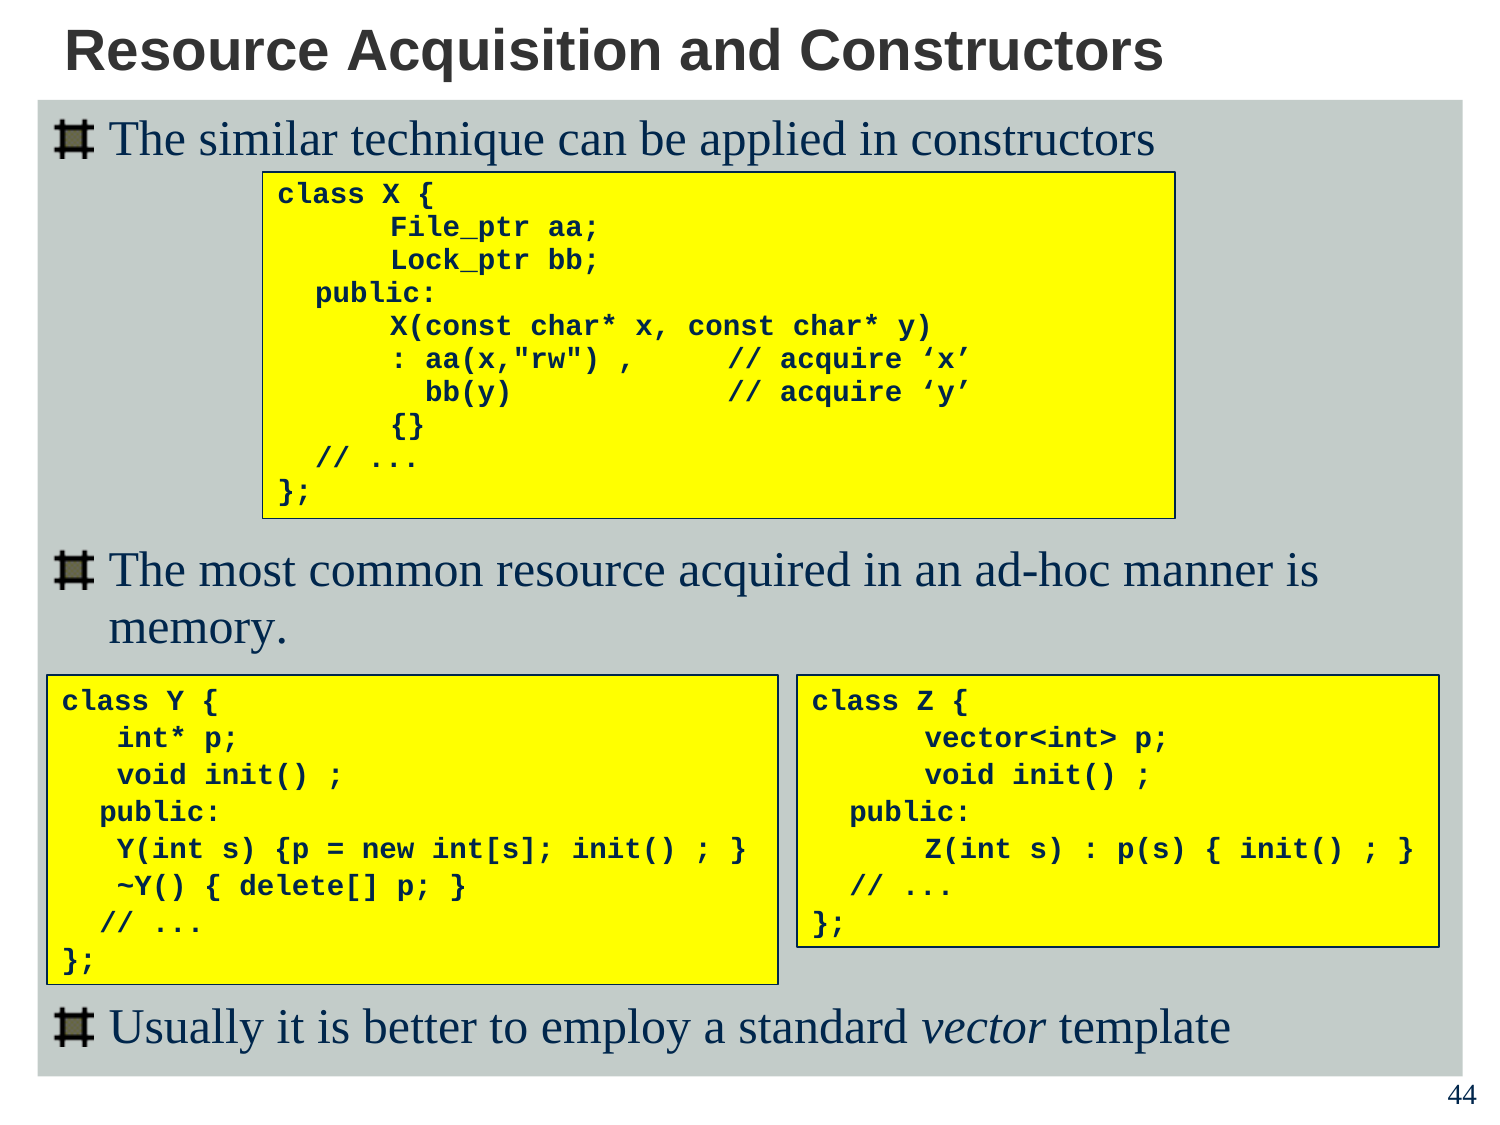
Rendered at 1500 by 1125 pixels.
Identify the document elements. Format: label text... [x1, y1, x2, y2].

text_box class Z { vector<int> p; void init() ; public: Z(int s) : p(s) { init() ; } // ... }; [796, 675, 1440, 949]
title Resource Acquisition and Constructors [50, 0, 1450, 91]
text_box class Y { int* p; void init() ; public: Y(int s) {p = new int[s]; init() ; } ~Y() { delete[] p; } // ... }; [46, 675, 779, 987]
list The similar technique can be applied in constructors The most common resource acquired in an ad-hoc manner is memory. Usually it is better to employ a standard vector template [37, 99, 1463, 1077]
text_box class X { File_ptr aa; Lock_ptr bb; public: X(const char* x, const char* y) : aa(x,"rw") , // acquire ‘x’ bb(y) // acquire ‘y’ {} // ... }; [262, 171, 1176, 523]
